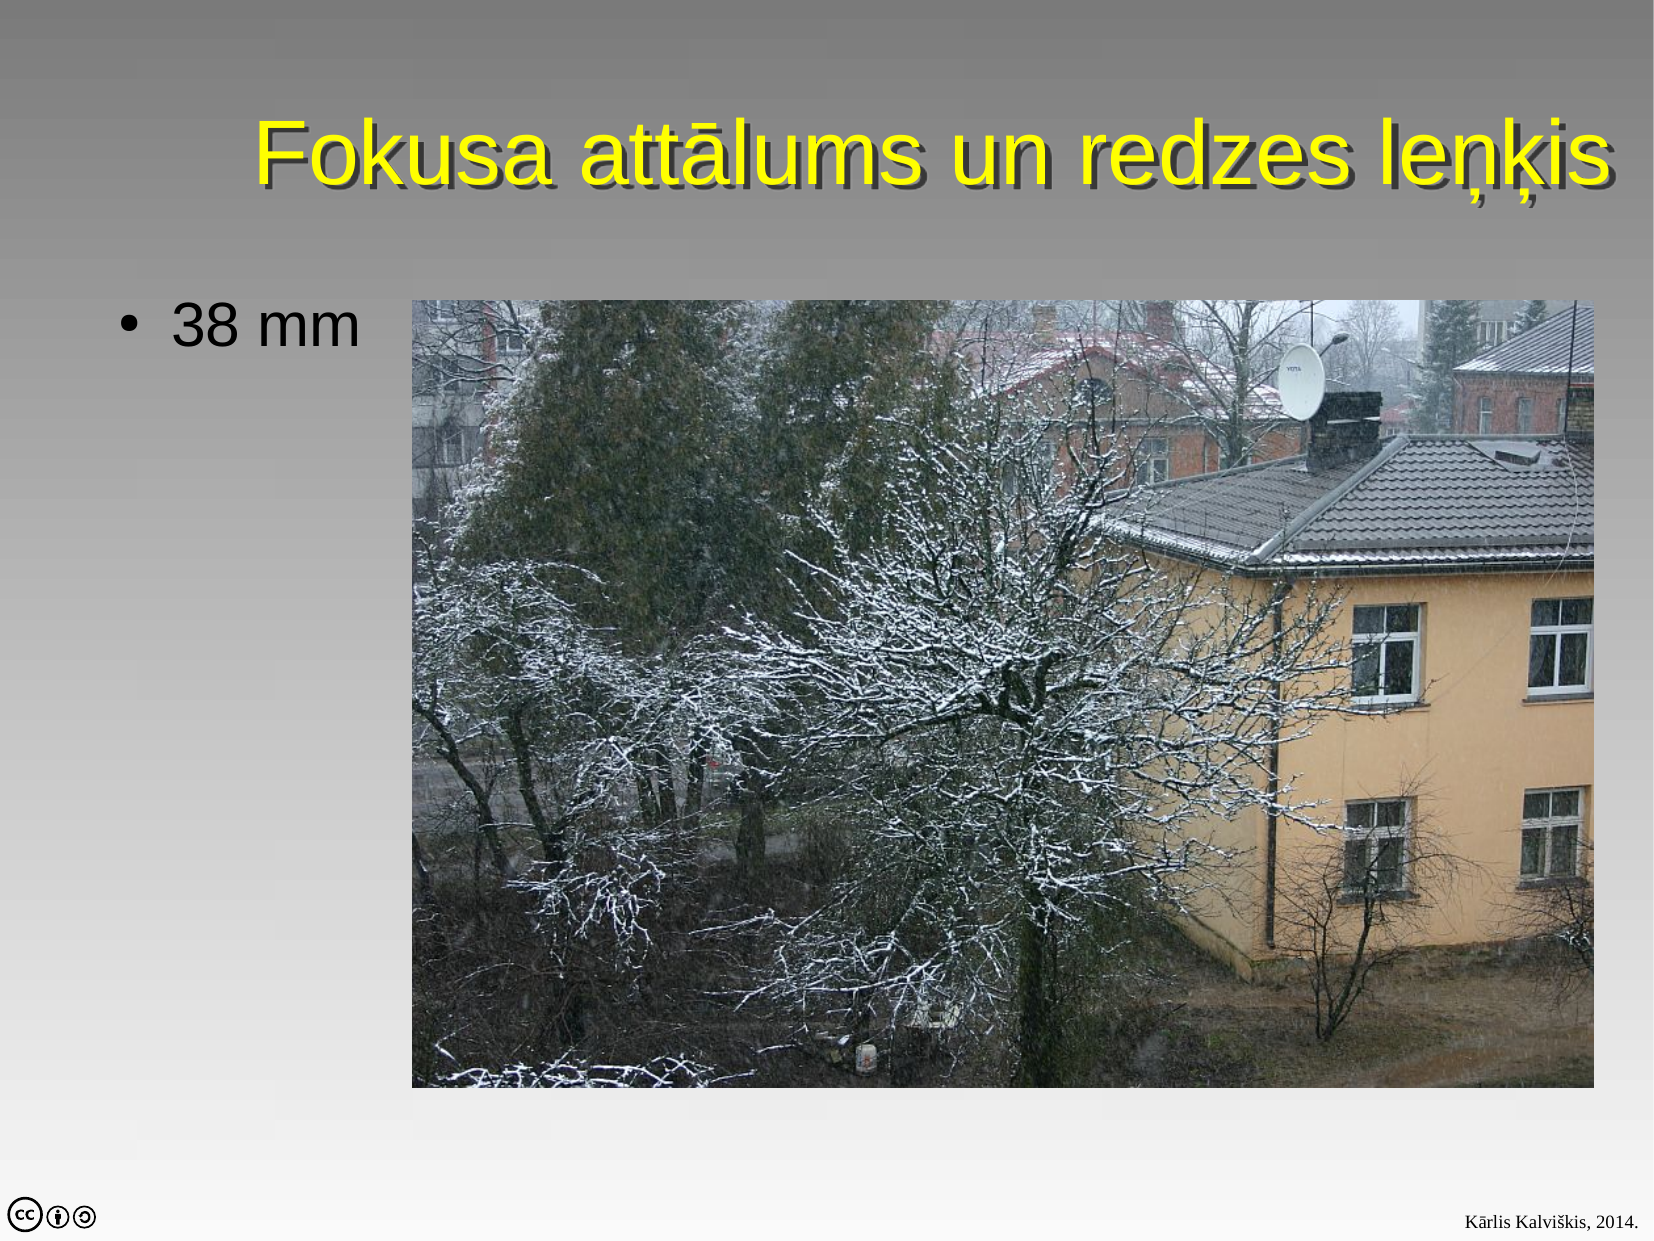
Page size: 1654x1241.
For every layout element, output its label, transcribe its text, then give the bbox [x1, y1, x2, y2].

title Fokusa attālums un redzes leņķis [42, 49, 1615, 257]
list 38 mm [82, 290, 1571, 1094]
picture [0, 0, 1654, 1241]
